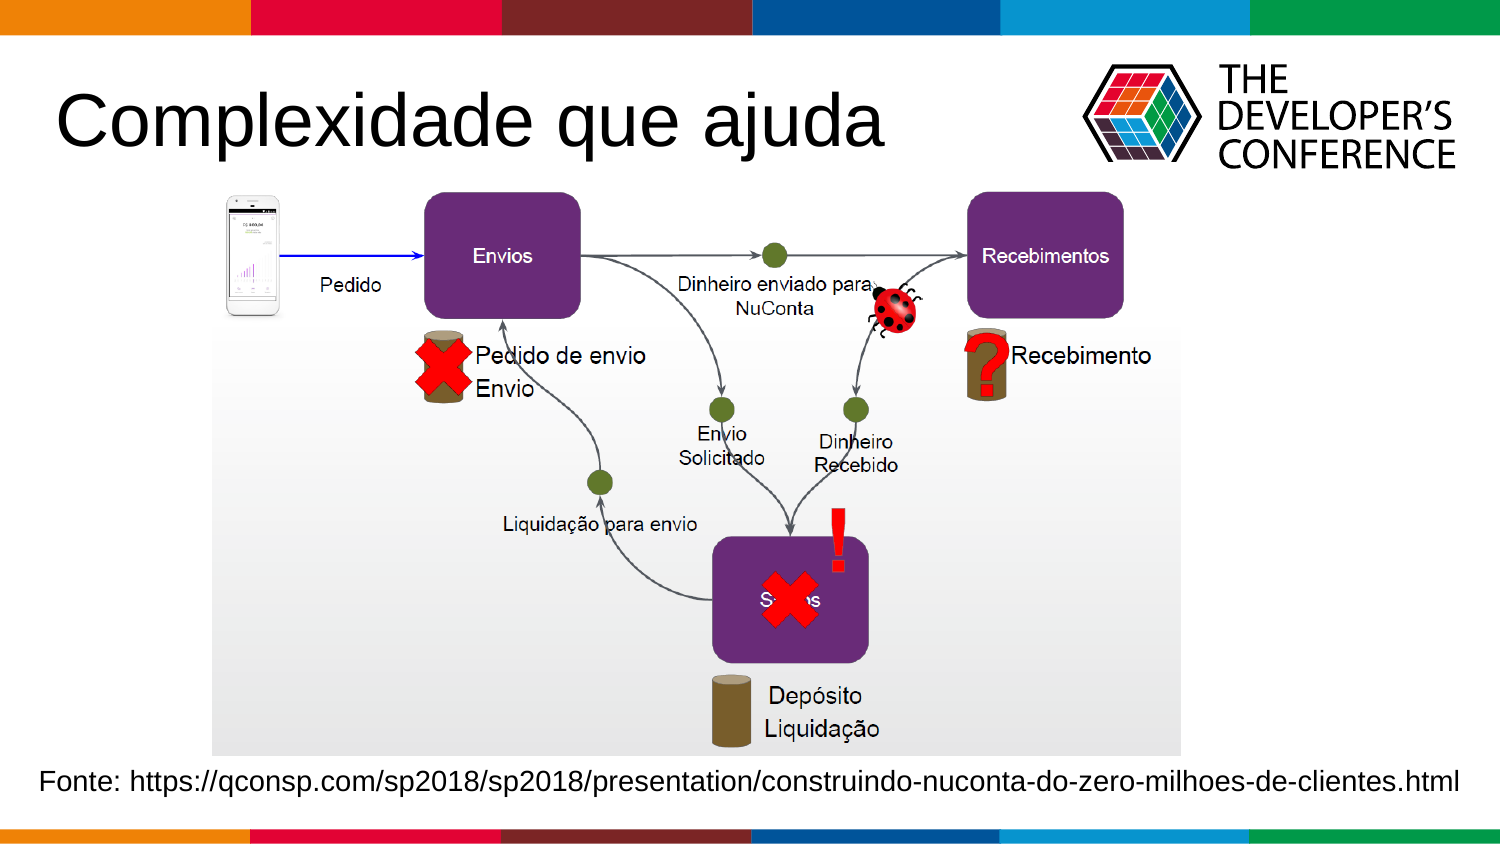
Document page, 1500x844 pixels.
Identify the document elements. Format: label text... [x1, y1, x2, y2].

picture [212, 162, 1181, 755]
text_box Fonte: https://qconsp.com/sp2018/sp2018/presentation/construindo-nuconta-do-zero-milhoes-de-clientes.html [23, 755, 1486, 805]
title Complexidade que ajuda [41, 59, 975, 174]
